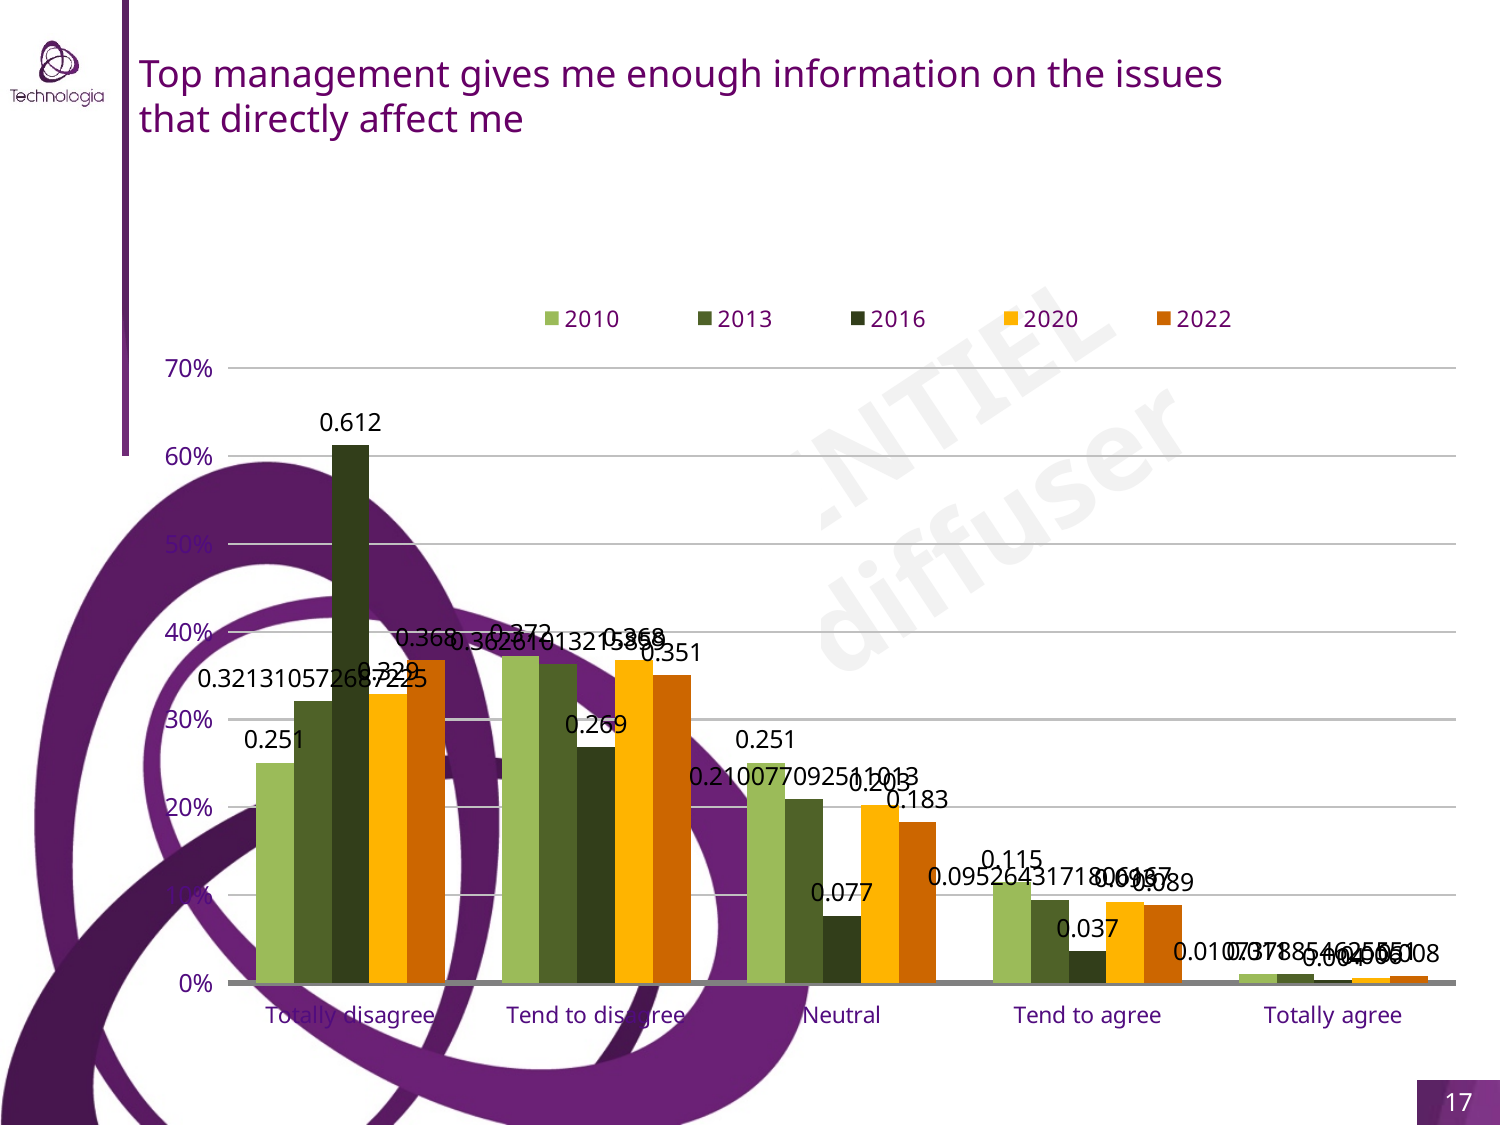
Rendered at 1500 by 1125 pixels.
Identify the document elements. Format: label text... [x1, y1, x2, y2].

chart [123, 215, 1460, 1083]
title Top management gives me enough information on the issues that directly affect me [123, 42, 1282, 185]
picture [0, 0, 821, 1125]
picture [0, 33, 113, 114]
picture [1417, 1080, 1500, 1125]
